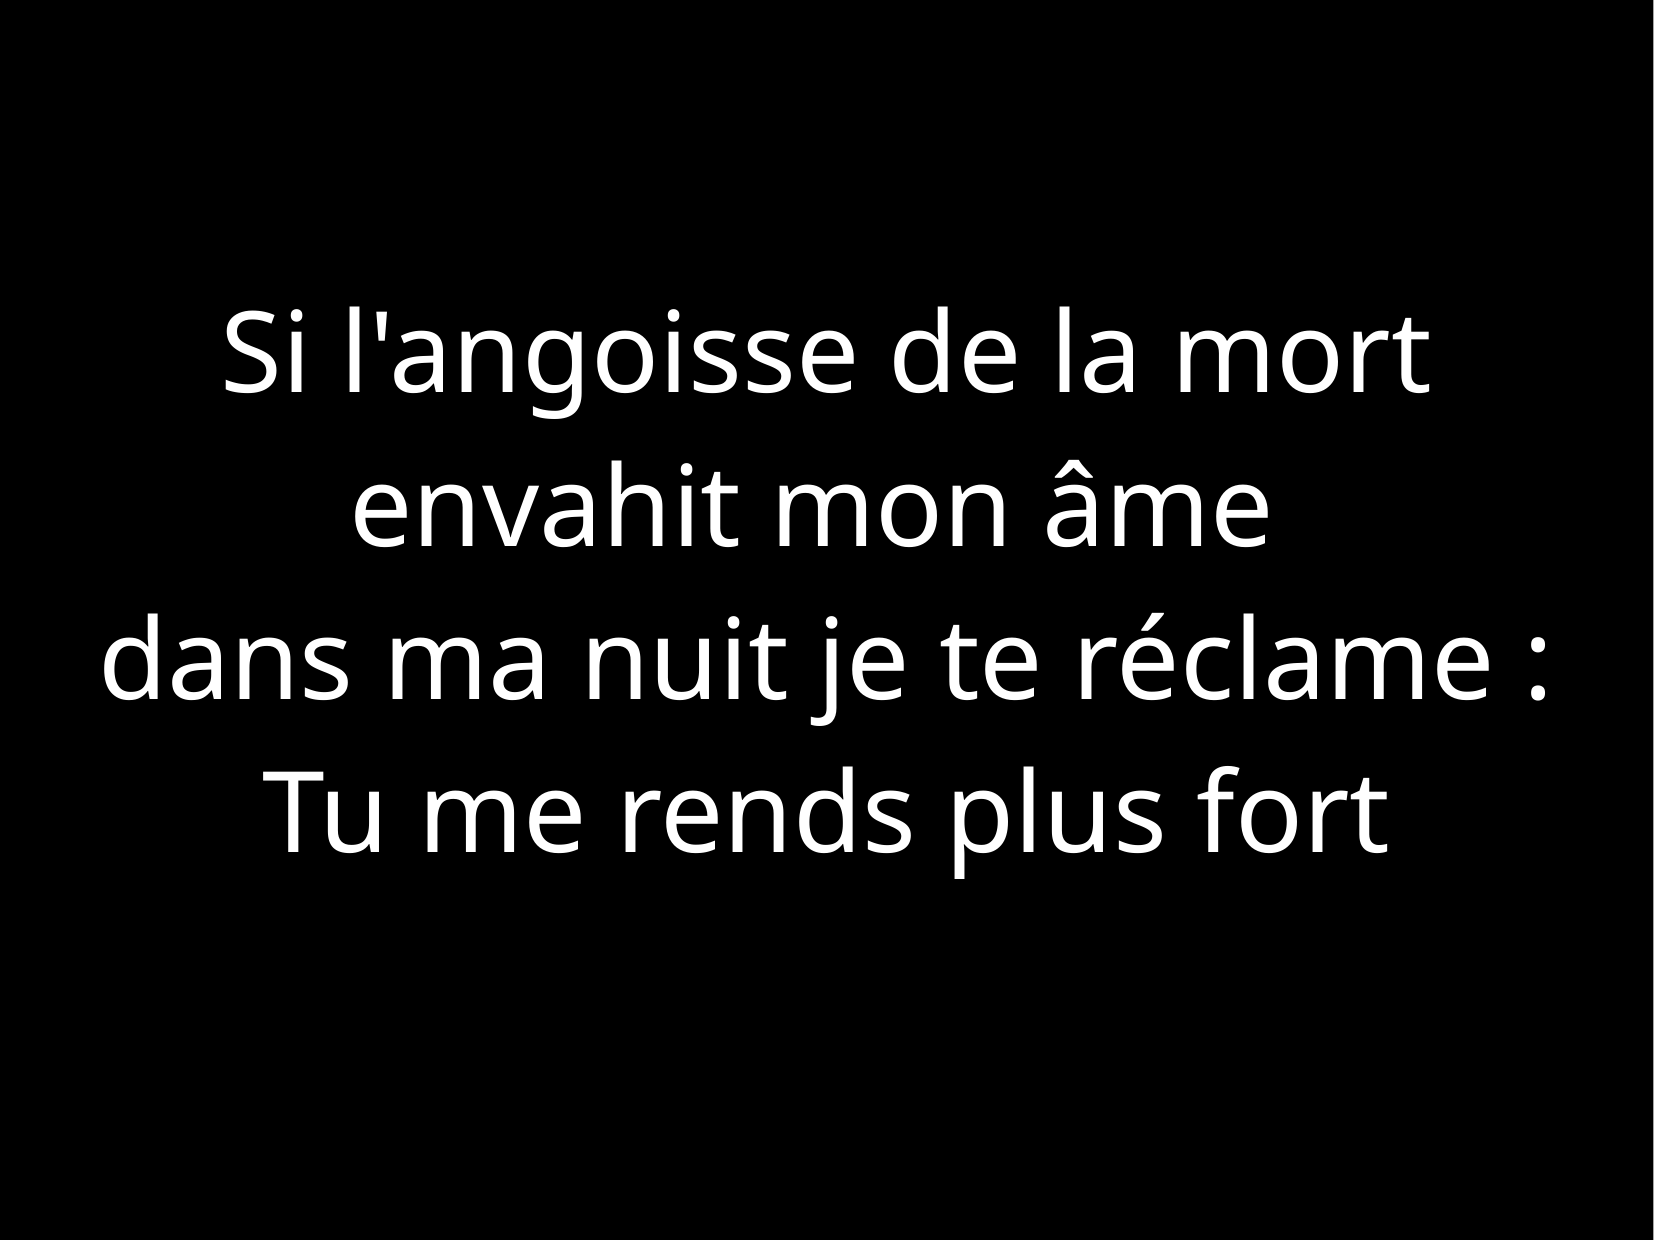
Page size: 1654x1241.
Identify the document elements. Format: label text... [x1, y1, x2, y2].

subtitle Si l'angoisse de la mort envahit mon âme dans ma nuit je te réclame : Tu me rends plus fort [47, 0, 1607, 1241]
